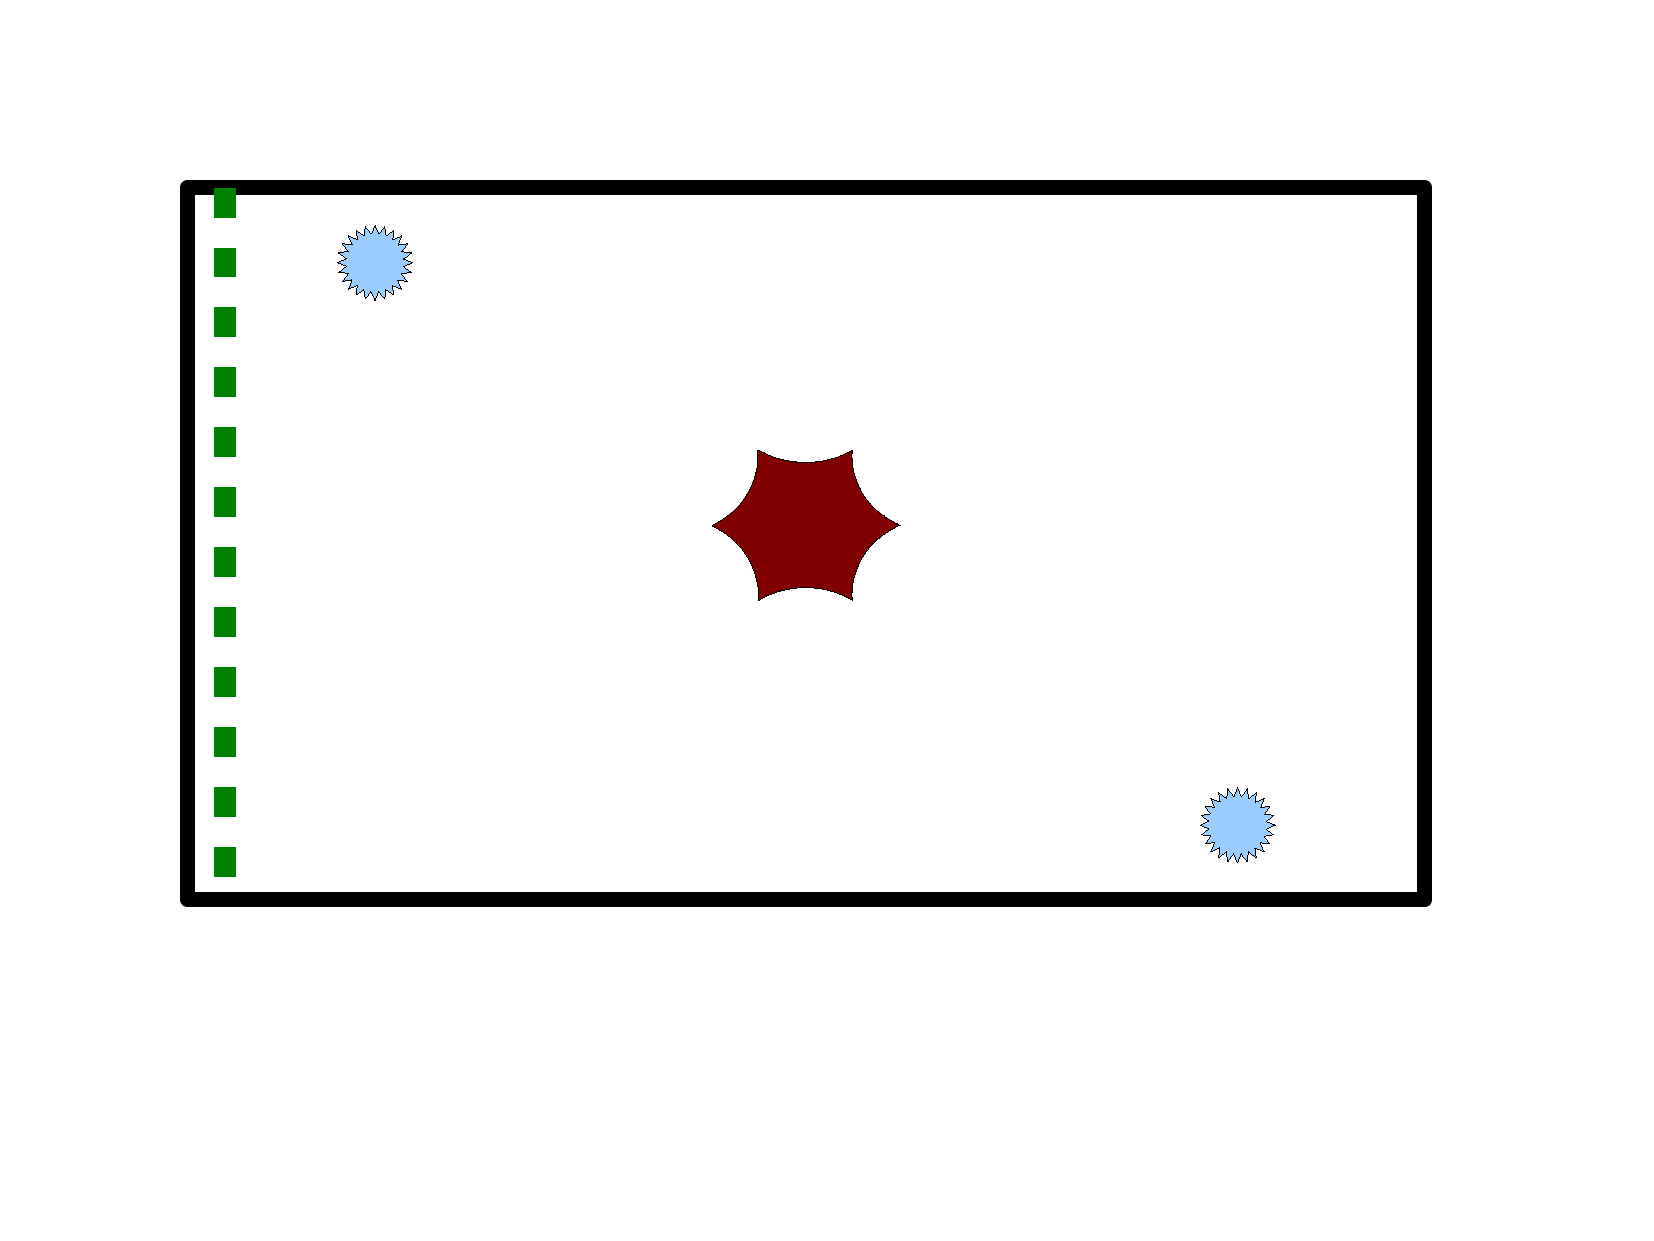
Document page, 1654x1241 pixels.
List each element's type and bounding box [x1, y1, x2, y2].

text_box [337, 225, 413, 301]
text_box [1200, 787, 1276, 863]
text_box [712, 450, 901, 601]
